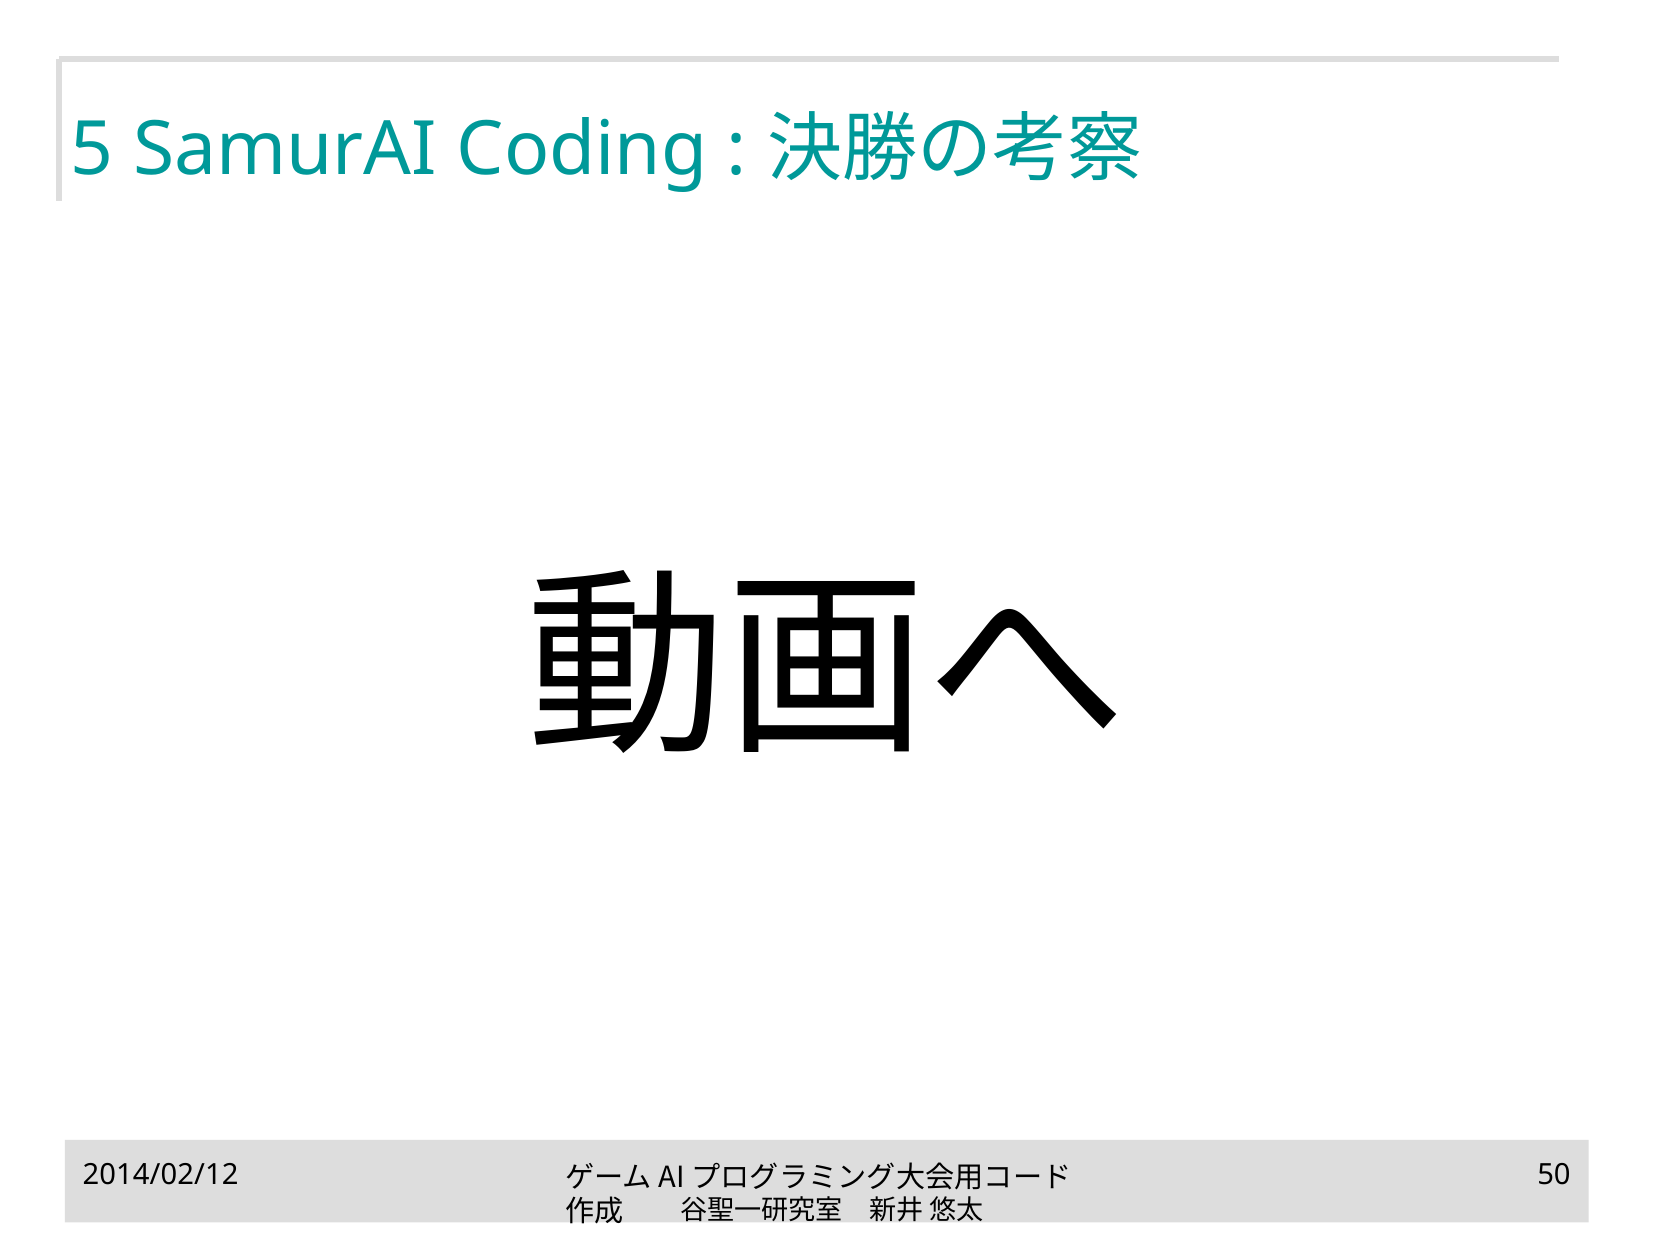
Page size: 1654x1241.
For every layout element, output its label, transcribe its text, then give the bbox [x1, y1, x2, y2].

subtitle 動画へ [82, 206, 1571, 1092]
title 5 SamurAI Coding : 決勝の考察 [70, 94, 1560, 189]
